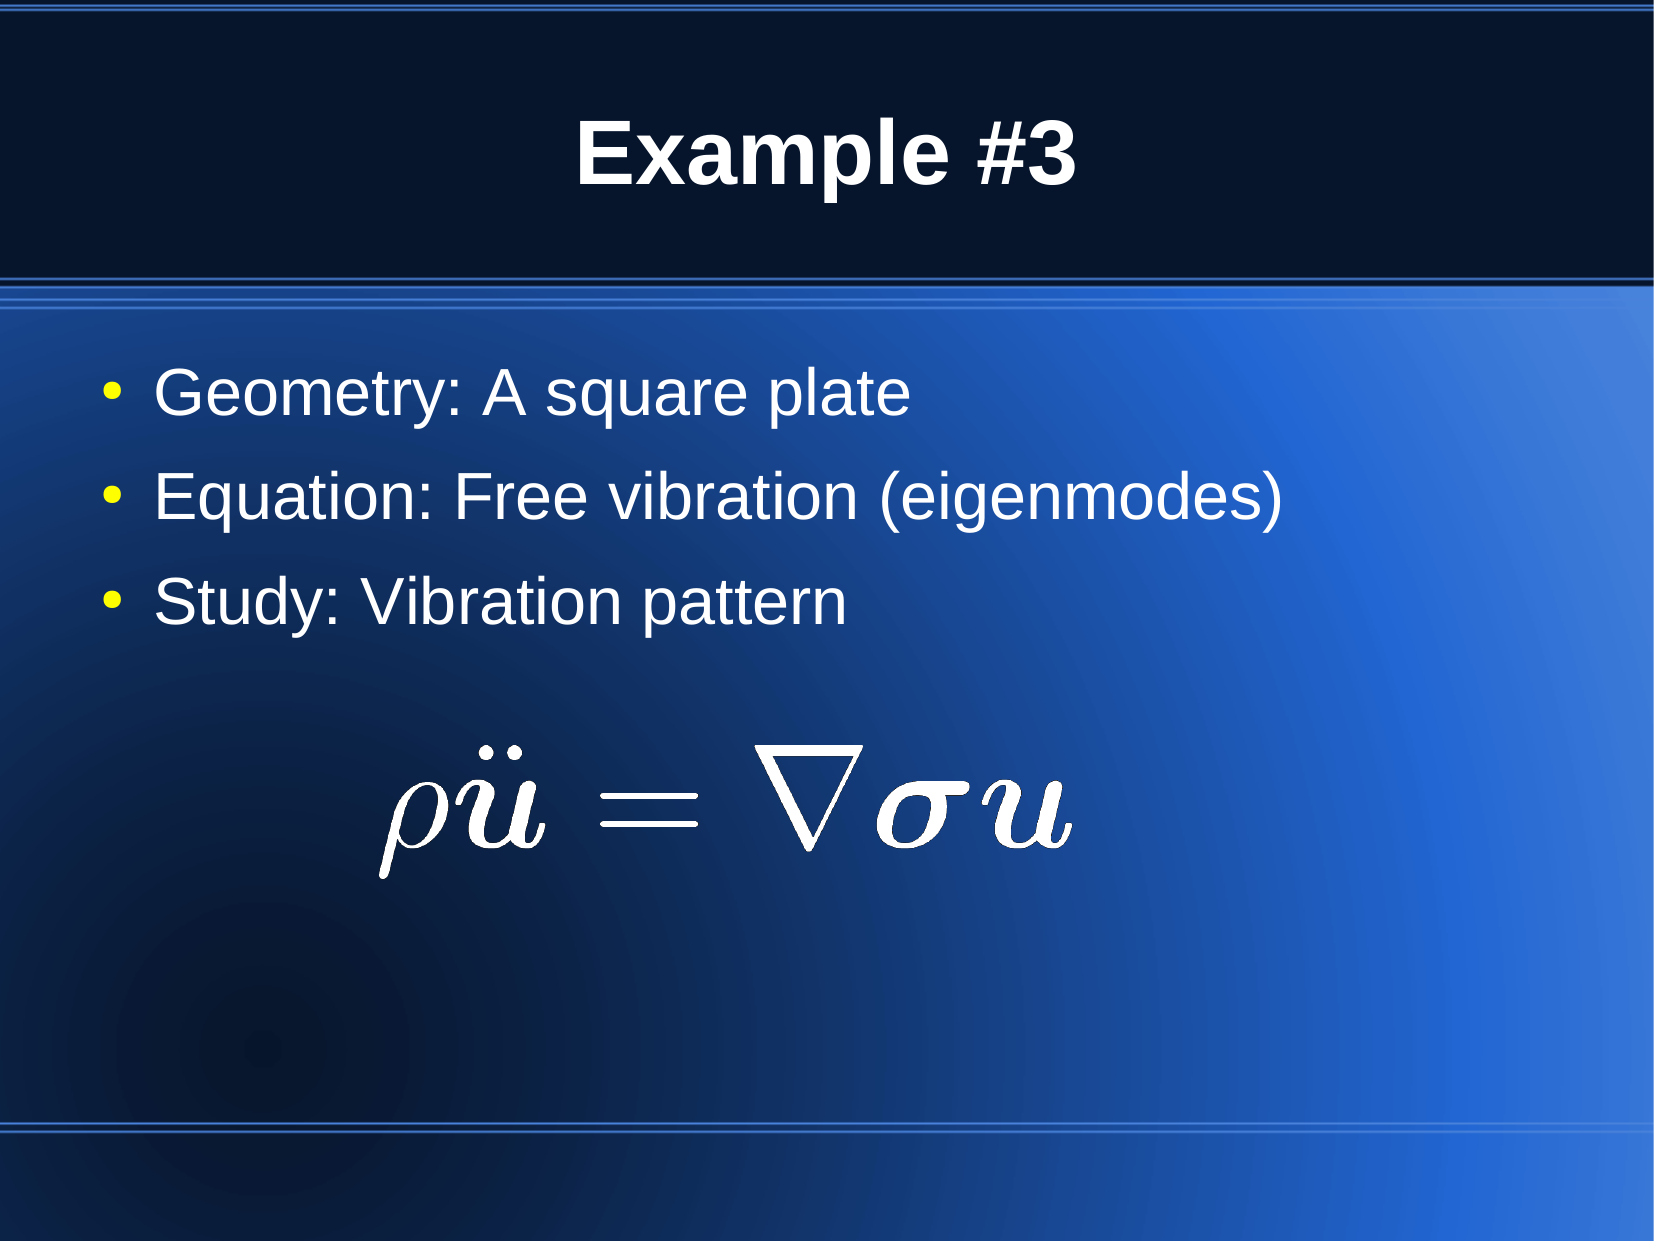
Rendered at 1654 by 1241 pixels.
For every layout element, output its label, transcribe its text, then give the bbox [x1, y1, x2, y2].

picture [0, 0, 1654, 1241]
list Geometry: A square plate Equation: Free vibration (eigenmodes) Study: Vibration pattern [82, 355, 1571, 1075]
title Example #3 [82, 49, 1571, 257]
